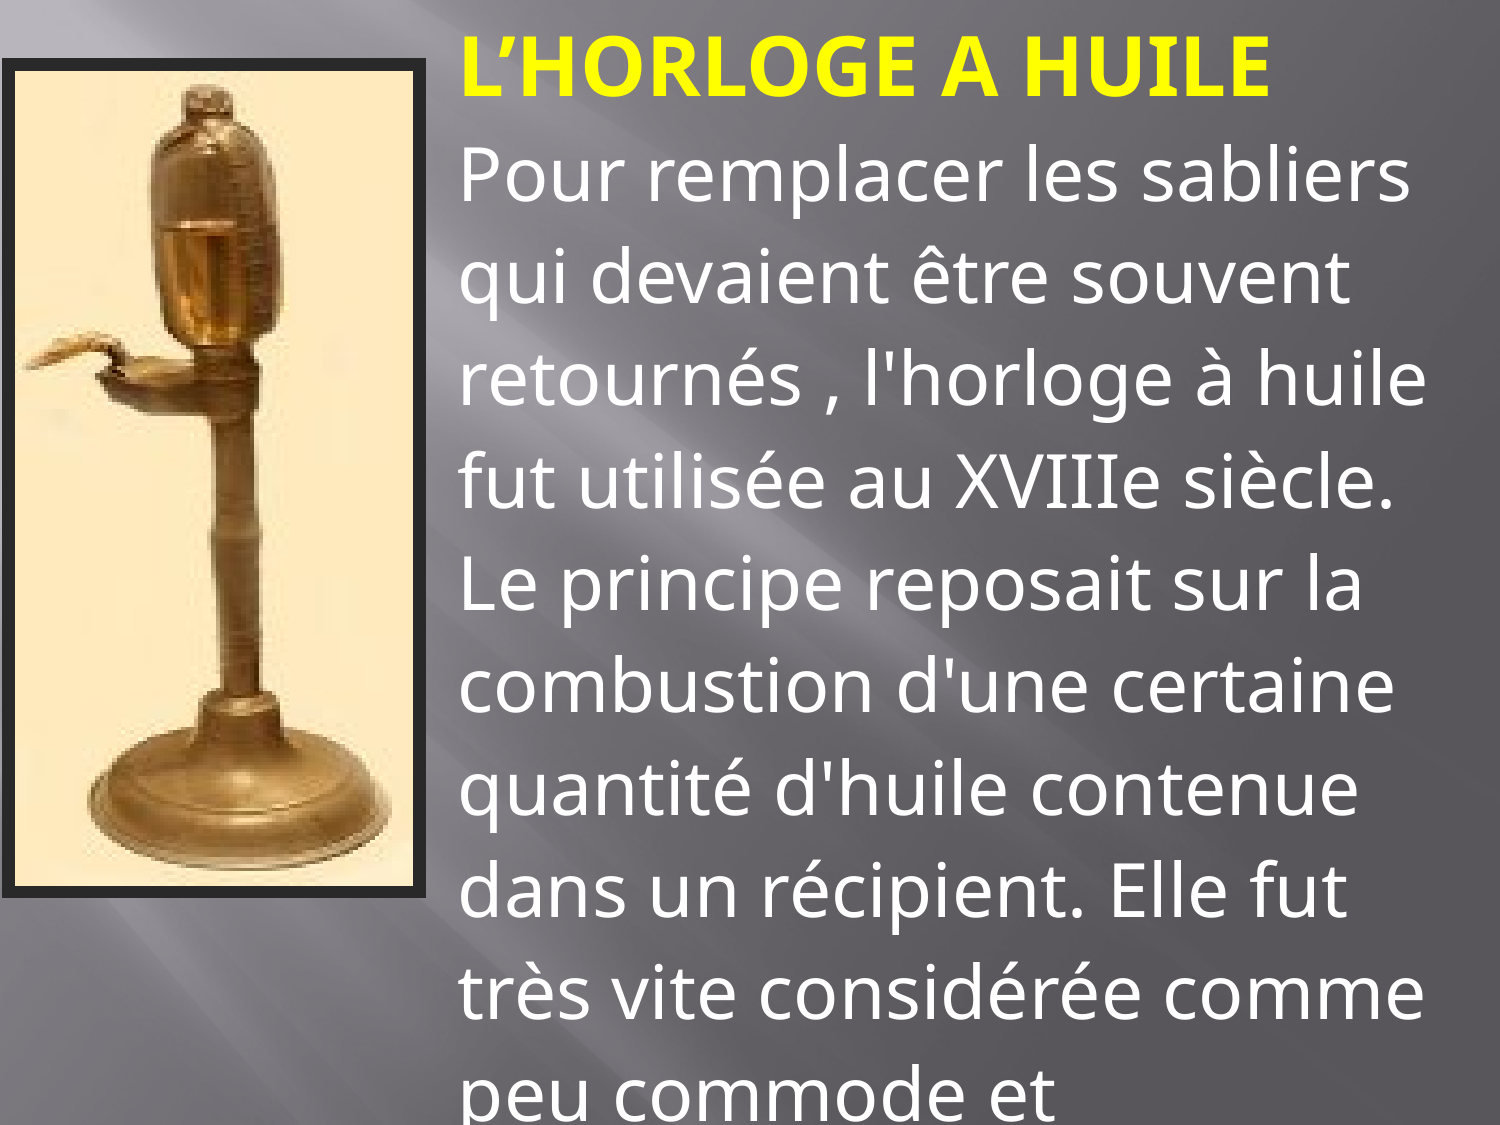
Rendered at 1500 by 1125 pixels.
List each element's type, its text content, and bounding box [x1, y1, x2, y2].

picture [0, 0, 442, 1125]
text_box L’HORLOGE A HUILE Pour remplacer les sabliers qui devaient être souvent retournés , l'horloge à huile fut utilisée au XVIIIe siècle. Le principe reposait sur la combustion d'une certaine quantité d'huile contenue dans un récipient. Elle fut très vite considérée comme peu commode et dangereuse. [442, 0, 1499, 1125]
